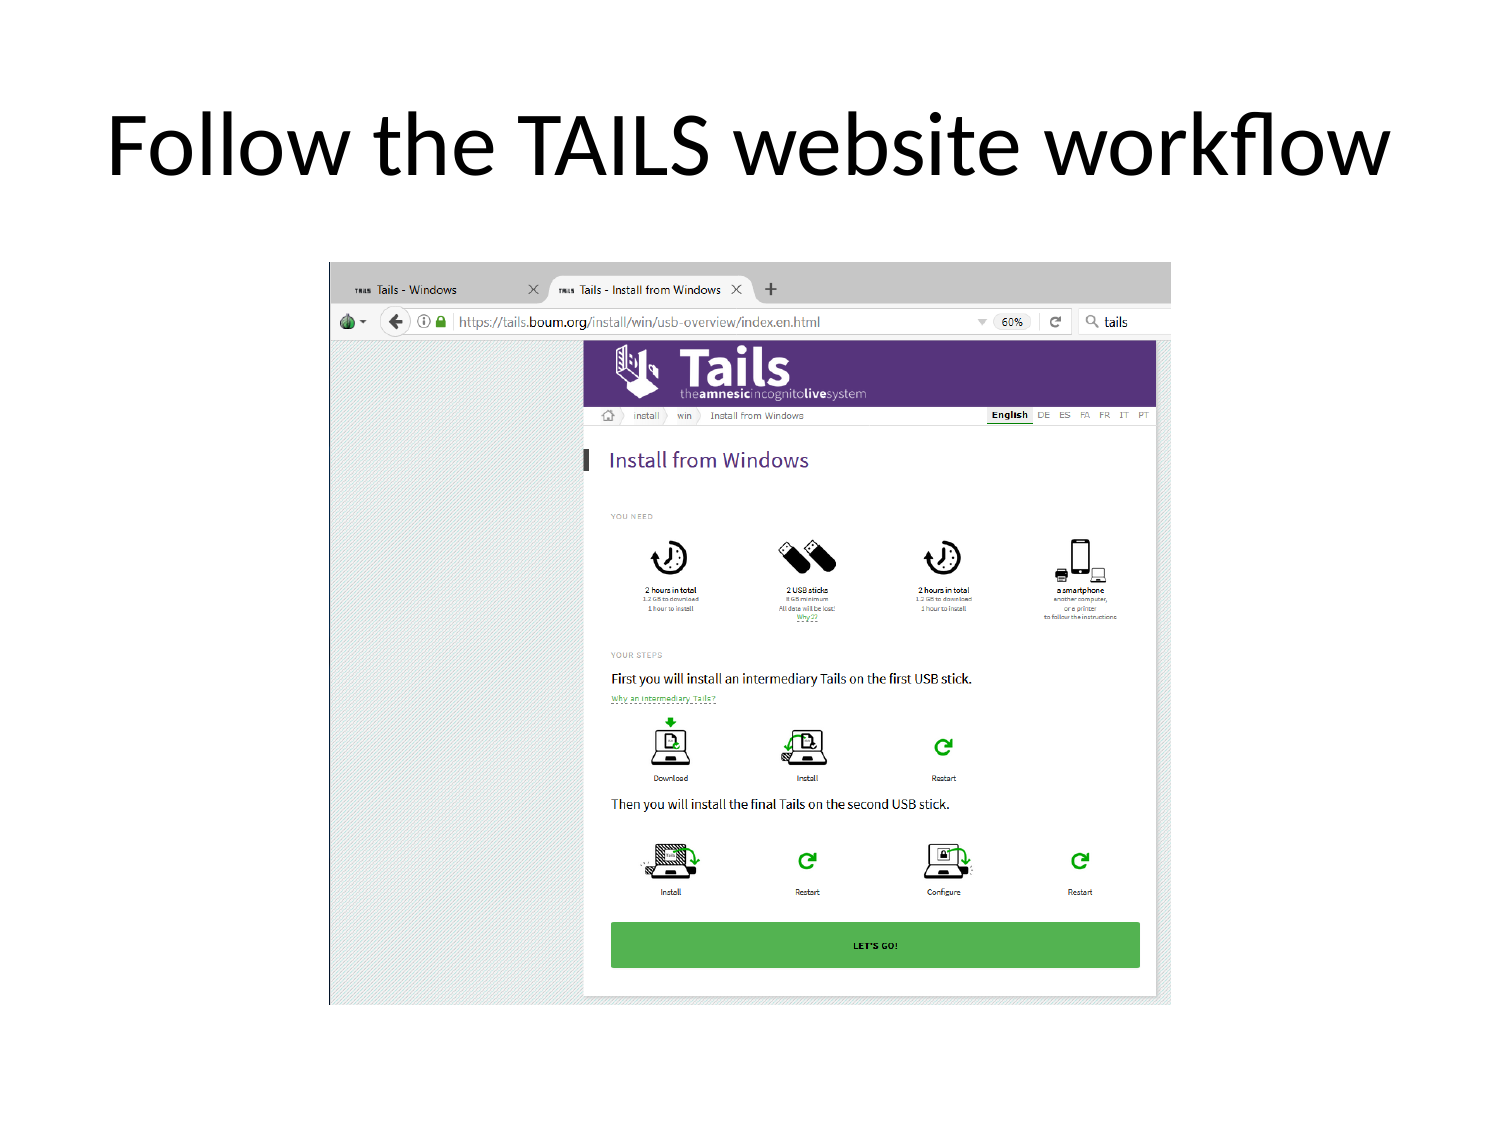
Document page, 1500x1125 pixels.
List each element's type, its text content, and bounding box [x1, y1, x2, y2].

title Follow the TAILS website workflow [75, 45, 1426, 233]
picture [329, 262, 1171, 1005]
